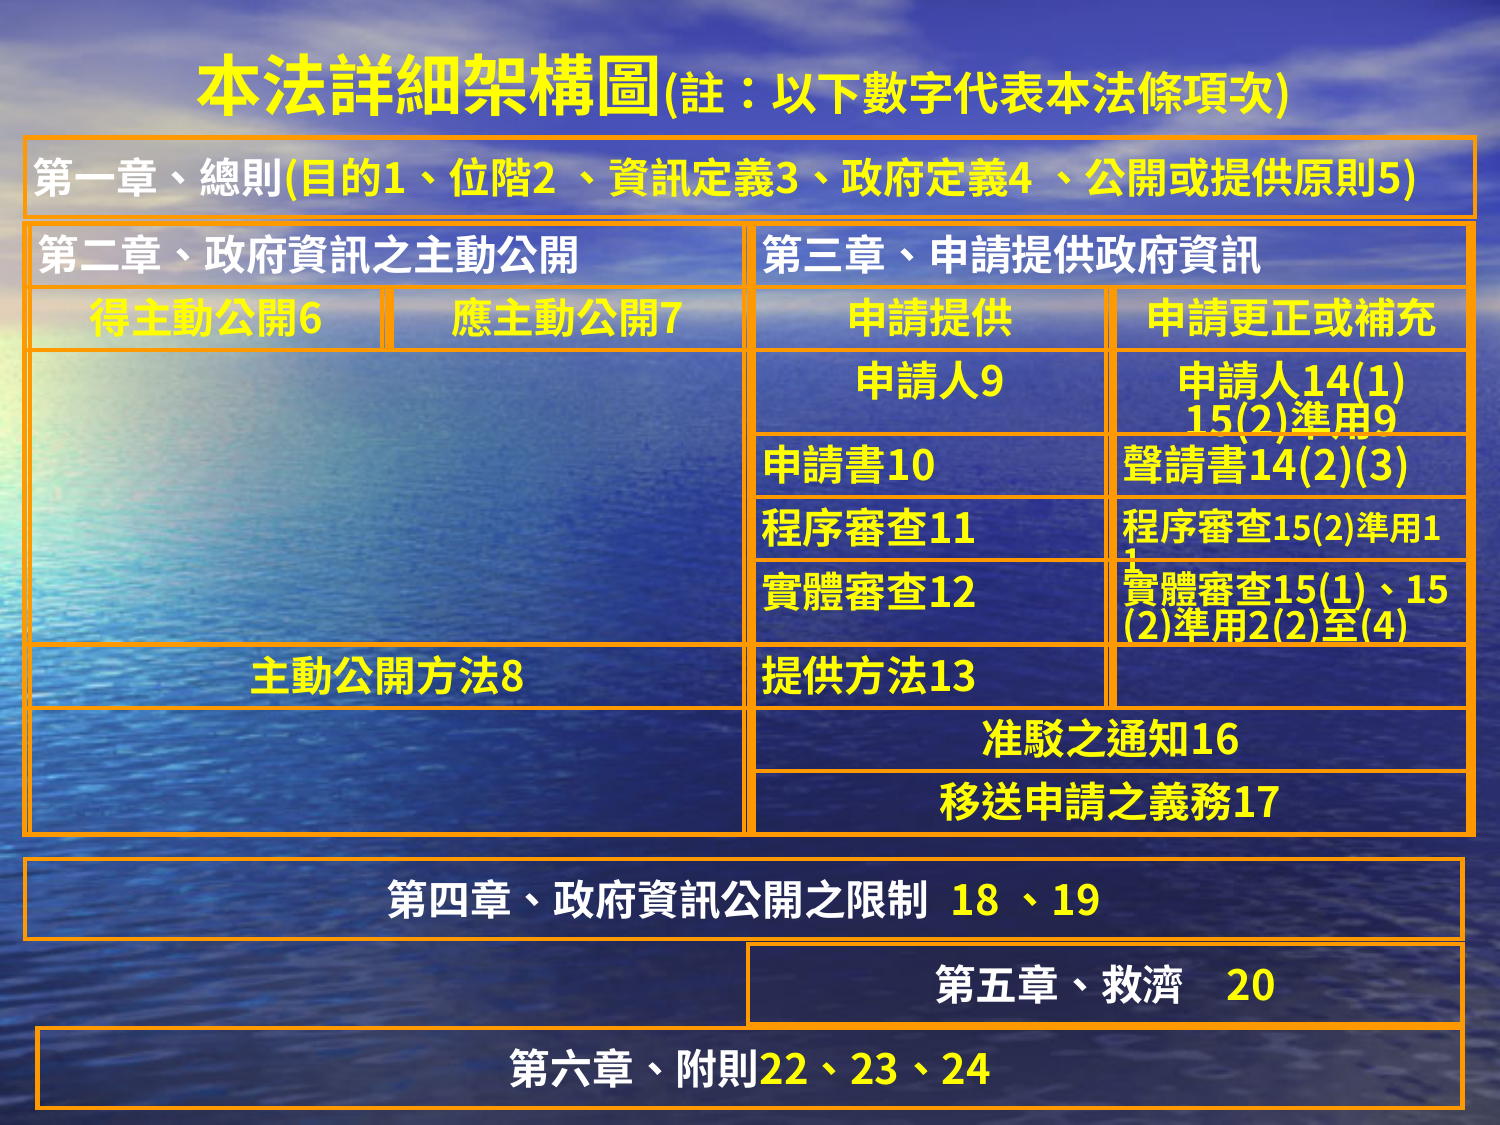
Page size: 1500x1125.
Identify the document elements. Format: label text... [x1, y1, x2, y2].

text_box 第二章、政府資訊之主動公開 [29, 226, 745, 285]
text_box 申請人9 [753, 352, 1106, 432]
text_box 實體審查15(1)、15(2)準用2(2)至(4) [1115, 562, 1468, 642]
text_box 准駁之通知16 [753, 710, 1468, 769]
text_box 應主動公開7 [391, 289, 745, 348]
text_box 聲請書14(2)(3) [1115, 436, 1468, 495]
text_box 程序審查15(2)準用11 [1115, 499, 1468, 558]
text_box 申請提供 [753, 289, 1106, 348]
text_box 程序審查11 [753, 499, 1106, 558]
text_box 實體審查12 [753, 562, 1106, 642]
text_box 第六章、附則22、23、24 [37, 1028, 1463, 1108]
text_box 申請更正或補充 [1115, 289, 1468, 348]
text_box 第三章、申請提供政府資訊 [753, 226, 1468, 285]
text_box 第五章、救濟 20 [747, 943, 1463, 1024]
text_box 本法詳細架構圖(註：以下數字代表本法條項次) [187, 28, 1384, 137]
picture [0, 0, 1500, 1125]
text_box 申請人14(1) 15(2)準用9 [1115, 352, 1468, 432]
text_box 主動公開方法8 [29, 647, 745, 706]
text_box 移送申請之義務17 [753, 773, 1468, 832]
text_box 得主動公開6 [29, 289, 383, 348]
text_box 第四章、政府資訊公開之限制 18 、19 [24, 859, 1463, 939]
text_box 申請書10 [753, 436, 1106, 495]
text_box 提供方法13 [753, 647, 1106, 706]
text_box 第一章、總則(目的1、位階2 、資訊定義3、政府定義4 、公開或提供原則5) [24, 137, 1476, 218]
